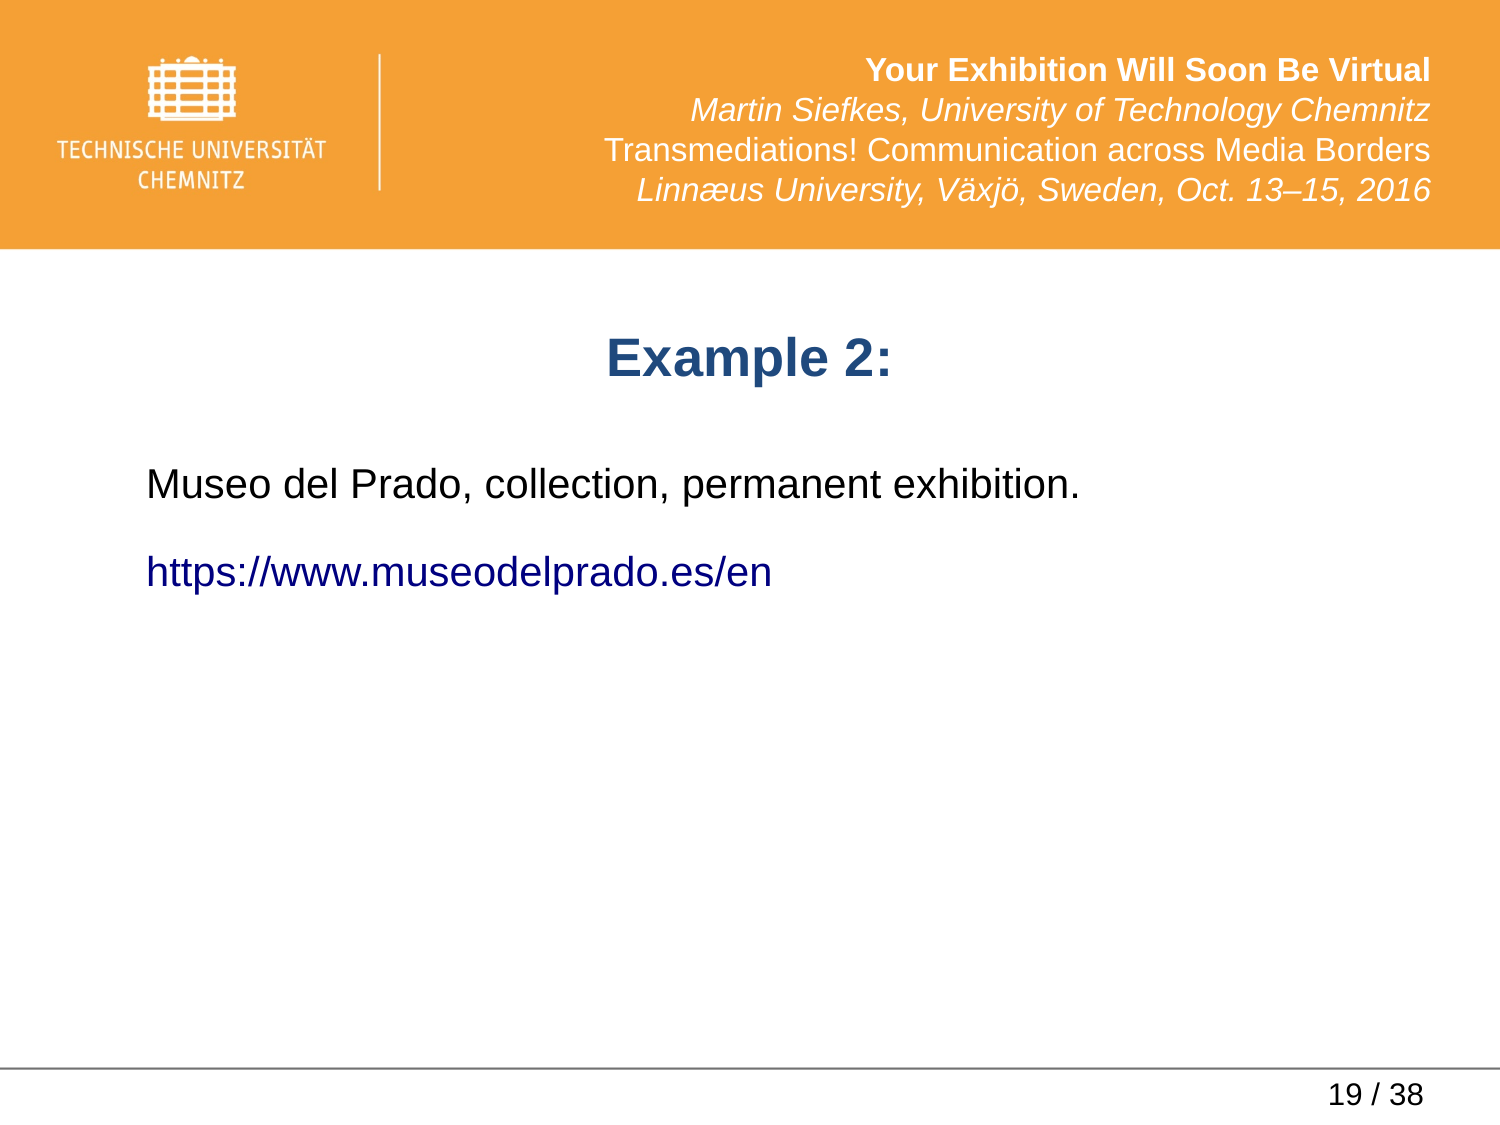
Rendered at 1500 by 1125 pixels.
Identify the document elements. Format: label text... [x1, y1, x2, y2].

list Museo del Prado, collection, permanent exhibition. https://www.museodelprado.es/en [75, 460, 1426, 869]
text_box Example 2: [59, 314, 1441, 449]
list [419, 45, 774, 197]
text_box <Nummer> / 38 [1220, 1069, 1500, 1120]
picture [0, 0, 1500, 1125]
